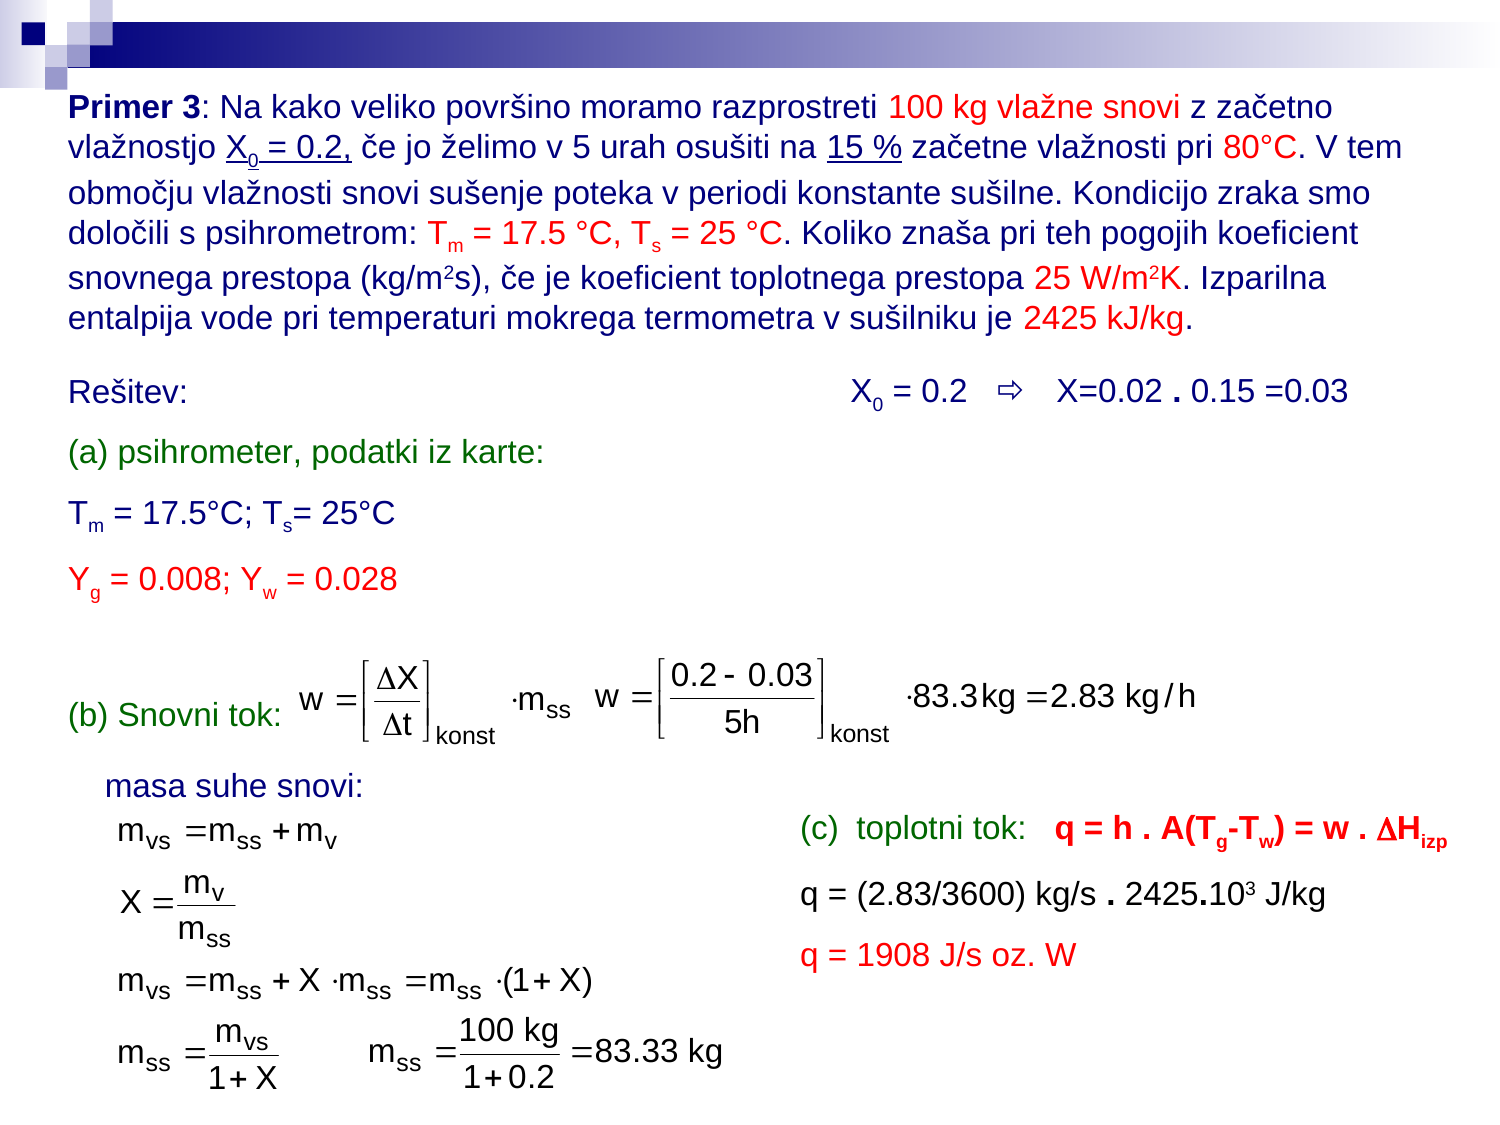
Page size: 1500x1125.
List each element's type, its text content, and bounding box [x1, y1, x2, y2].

text_box toplotni tok: q = h . A(Tg-Tw) = w . Hizp q = (2.83/3600) kg/s . 2425.103 J/kg q = 1908 J/s oz. W [785, 798, 1500, 982]
chart [115, 810, 727, 1094]
text_box X0 = 0.2  X=0.02 . 0.15 =0.03 [835, 361, 1364, 423]
chart [590, 653, 1199, 749]
text_box Rešitev: (a) psihrometer, podatki iz karte: Tm = 17.5°C; Ts= 25°C Yg = 0.008; Yw = 0.028 (b) Snovni tok: masa suhe snovi: [53, 362, 928, 812]
text_box Primer 3: Na kako veliko površino moramo razprostreti 100 kg vlažne snovi z začetno vlažnostjo X0 = 0.2, če jo želimo v 5 urah osušiti na 15 % začetne vlažnosti pri 80°C. V tem območju vlažnosti snovi sušenje poteka v periodi konstante sušilne. Kondicijo zraka smo določili s psihrometrom: Tm = 17.5 °C, Ts = 25 °C. Koliko znaša pri teh pogojih koeficient snovnega prestopa (kg/m2s), če je koeficient toplotnega prestopa 25 W/m2K. Izparilna entalpija vode pri temperaturi mokrega termometra v sušilniku je 2425 kJ/kg. [53, 78, 1459, 345]
chart [295, 655, 575, 752]
